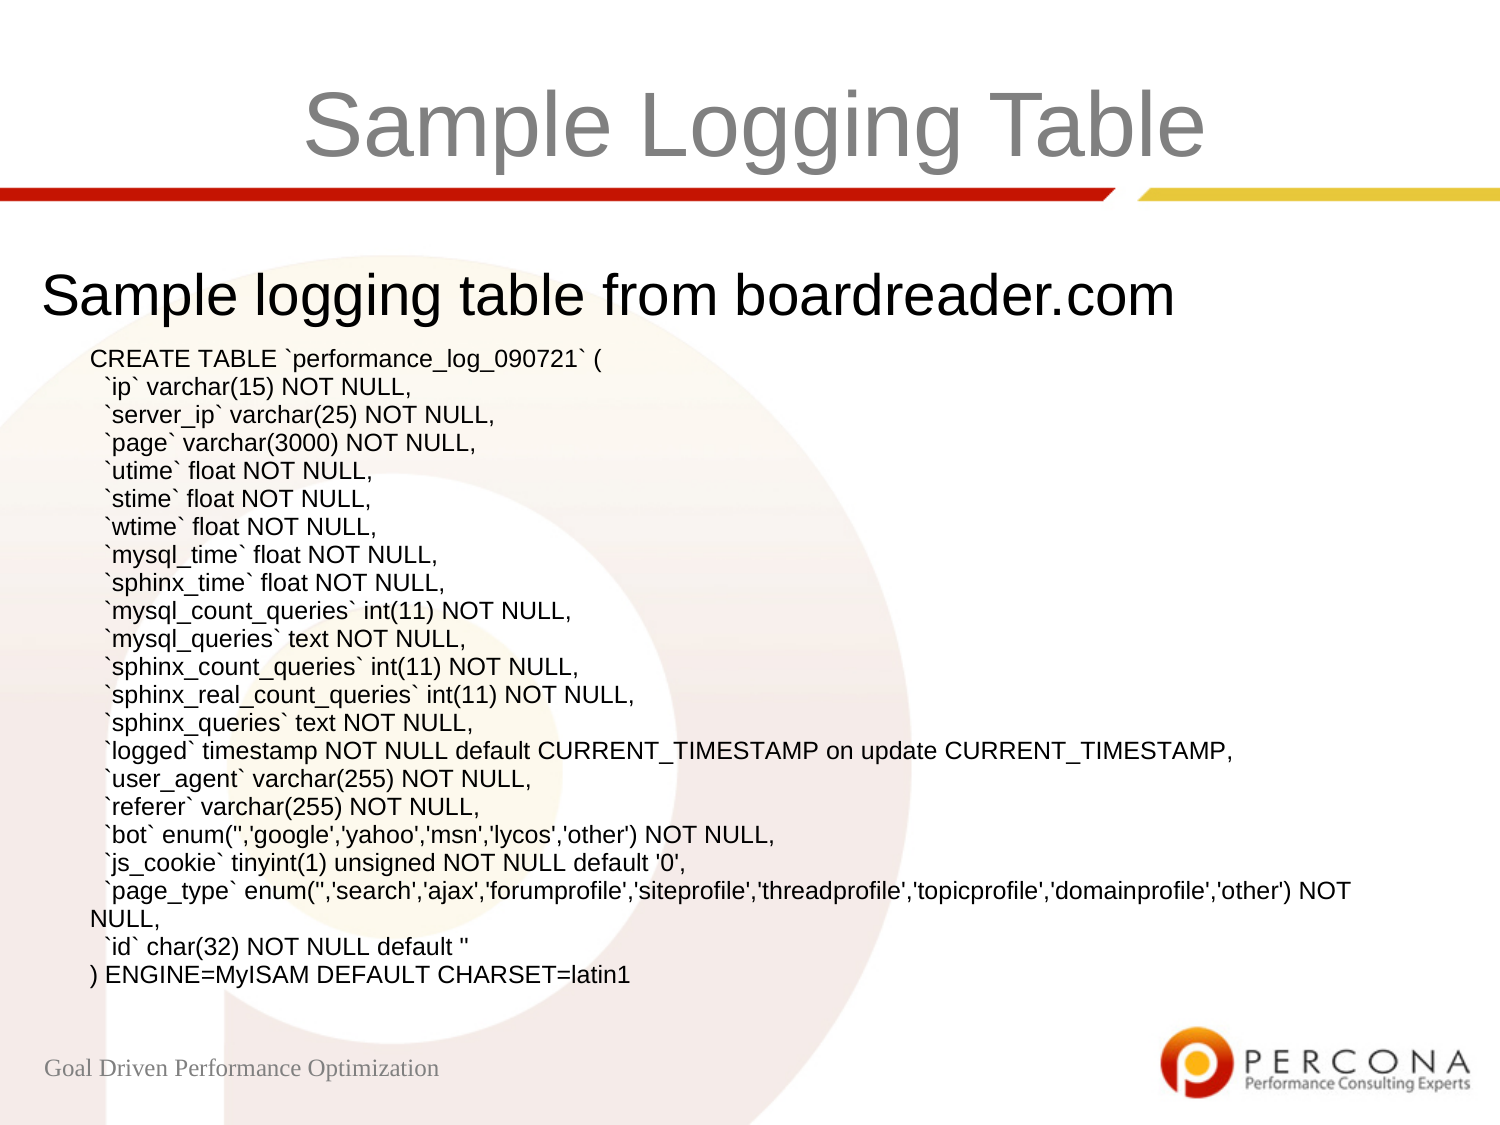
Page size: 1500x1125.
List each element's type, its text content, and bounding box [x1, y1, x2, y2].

picture [0, 0, 1500, 1125]
title Sample Logging Table [41, 62, 1471, 187]
text_box CREATE TABLE `performance_log_090721` ( `ip` varchar(15) NOT NULL, `server_ip` varchar(25) NOT NULL, `page` varchar(3000) NOT NULL, `utime` float NOT NULL, `stime` float NOT NULL, `wtime` float NOT NULL, `mysql_time` float NOT NULL, `sphinx_time` float NOT NULL, `mysql_count_queries` int(11) NOT NULL, `mysql_queries` text NOT NULL, `sphinx_count_queries` int(11) NOT NULL, `sphinx_real_count_queries` int(11) NOT NULL, `sphinx_queries` text NOT NULL, `logged` timestamp NOT NULL default CURRENT_TIMESTAMP on update CURRENT_TIMESTAMP, `user_agent` varchar(255) NOT NULL, `referer` varchar(255) NOT NULL, `bot` enum('','google','yahoo','msn','lycos','other') NOT NULL, `js_cookie` tinyint(1) unsigned NOT NULL default '0', `page_type` enum('','search','ajax','forumprofile','siteprofile','threadprofile','topicprofile','domainprofile','other') NOT NULL, `id` char(32) NOT NULL default '' ) ENGINE=MyISAM DEFAULT CHARSET=latin1 [75, 337, 1388, 1013]
list Sample logging table from boardreader.com [41, 262, 1471, 991]
